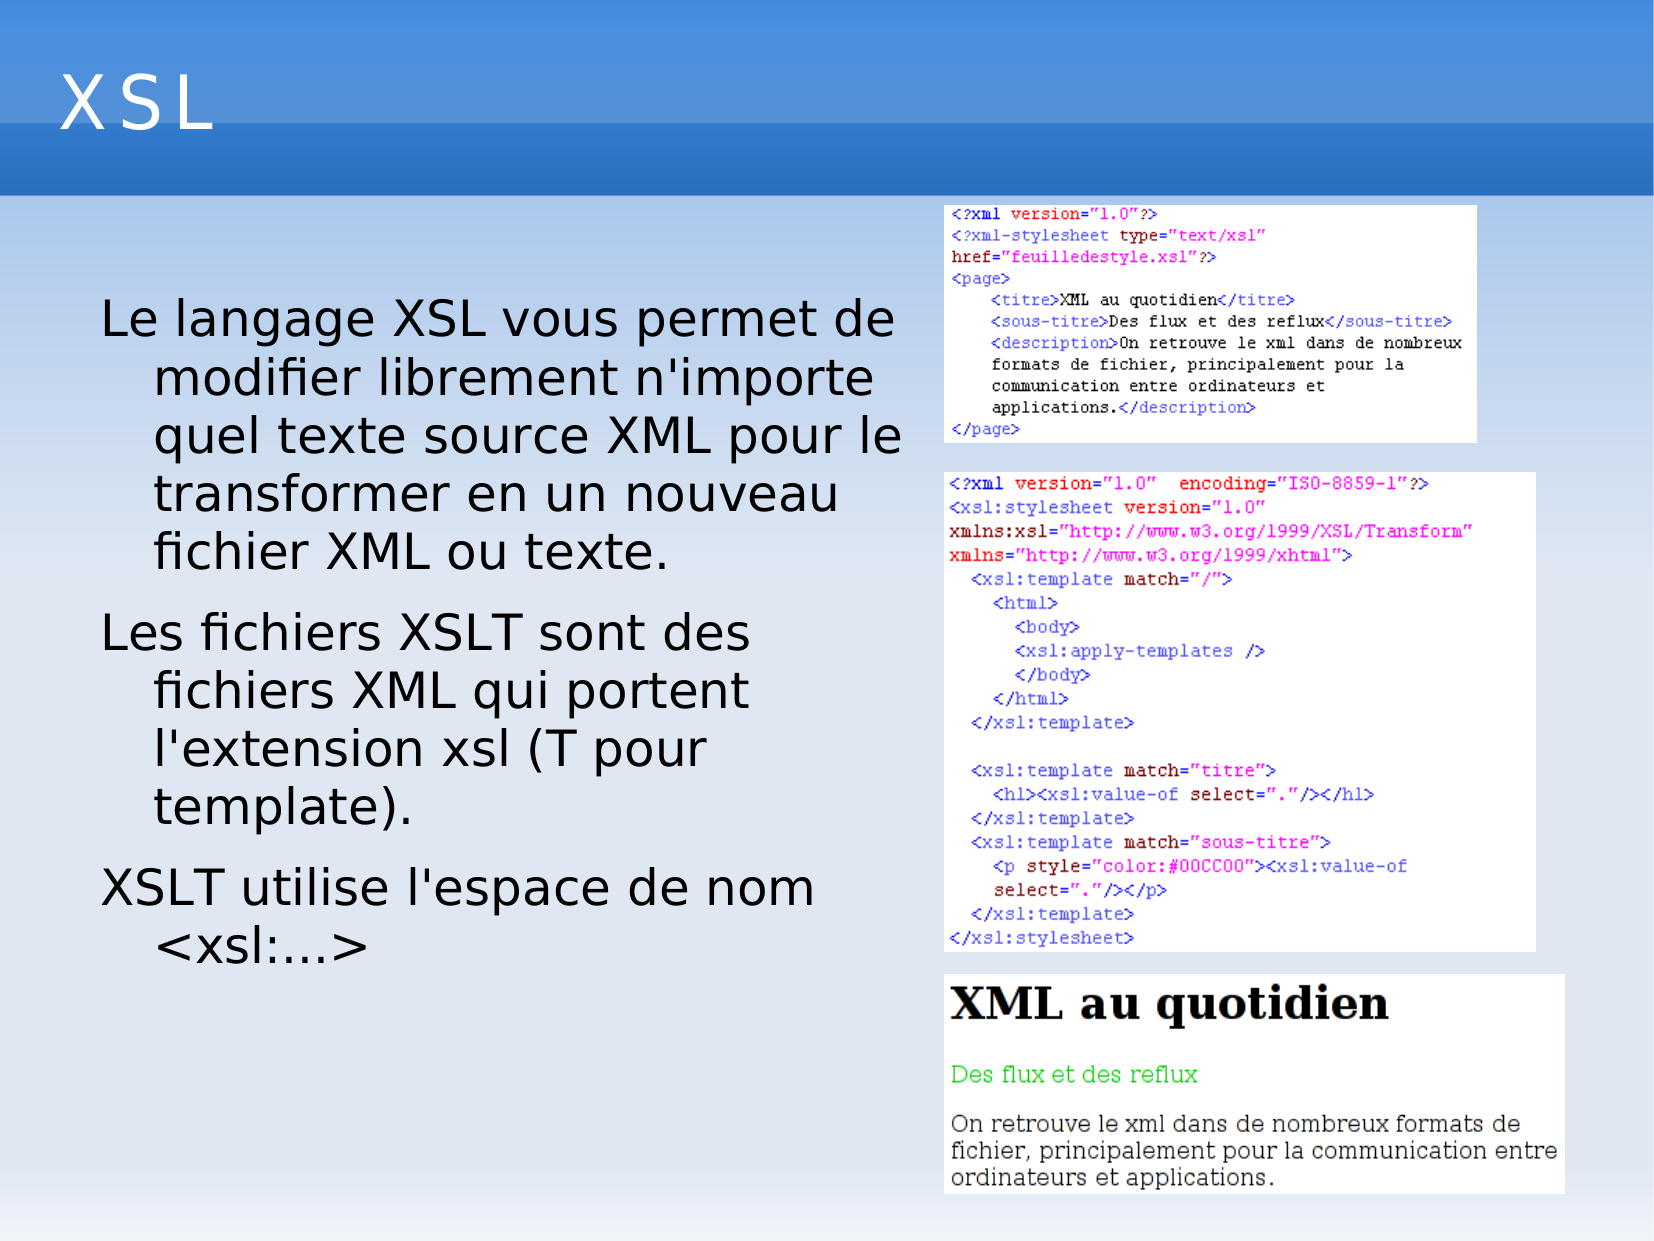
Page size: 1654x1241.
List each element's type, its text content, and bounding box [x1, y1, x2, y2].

list Le langage XSL vous permet de modifier librement n'importe quel texte source XML pour le transformer en un nouveau fichier XML ou texte. Les fichiers XSLT sont des fichiers XML qui portent l'extension xsl (T pour template). XSLT utilise l'espace de nom <xsl:...> [82, 290, 916, 1094]
picture [0, 0, 1654, 1241]
title XSL [59, 29, 1270, 178]
